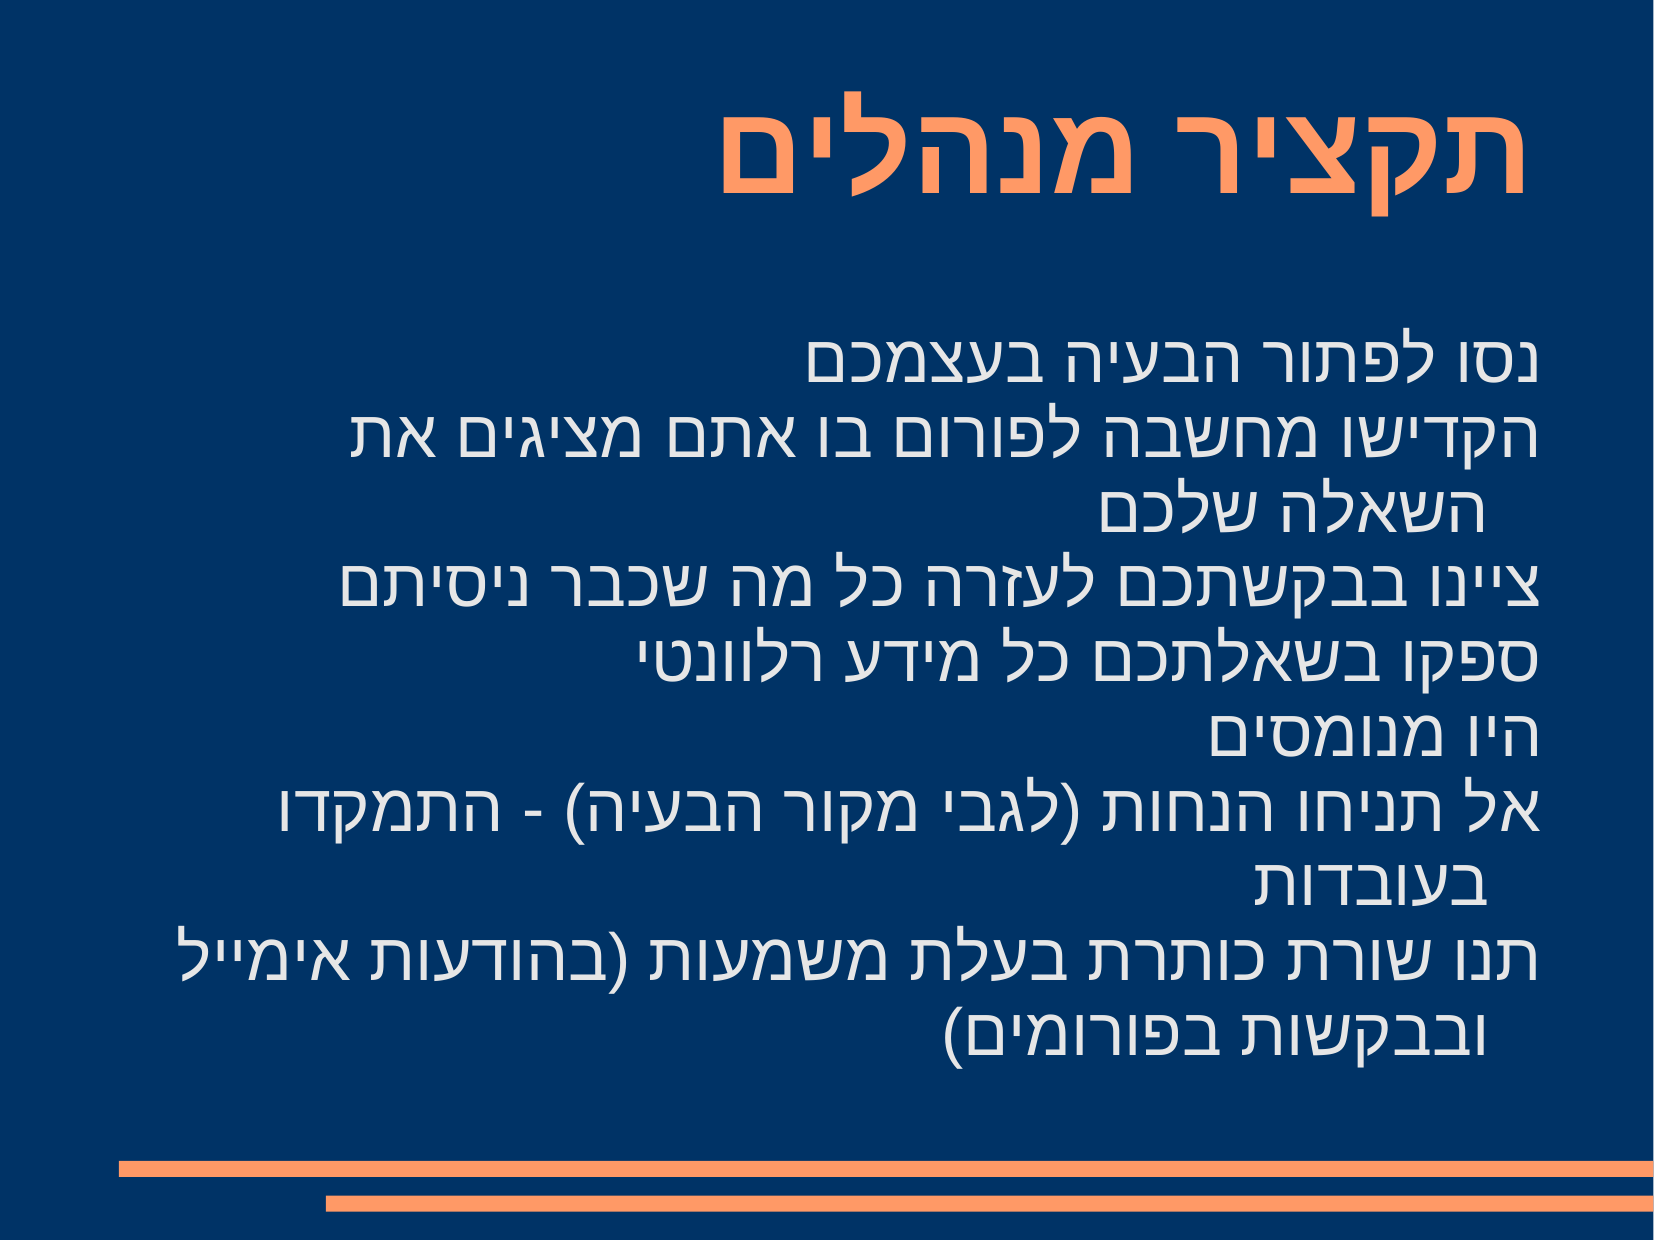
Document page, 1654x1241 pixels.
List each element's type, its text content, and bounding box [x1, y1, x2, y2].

list נסו לפתור הבעיה בעצמכם הקדישו מחשבה לפורום בו אתם מציגים את השאלה שלכם ציינו בבקשתכם לעזרה כל מה שכבר ניסיתם ספקו בשאלתכם כל מידע רלוונטי היו מנומסים אל תניחו הנחות (לגבי מקור הבעיה) - התמקדו בעובדות תנו שורת כותרת בעלת משמעות (בהודעות אימייל ובבקשות בפורומים) [121, 322, 1561, 1153]
title תקציר מנהלים [121, 46, 1534, 254]
